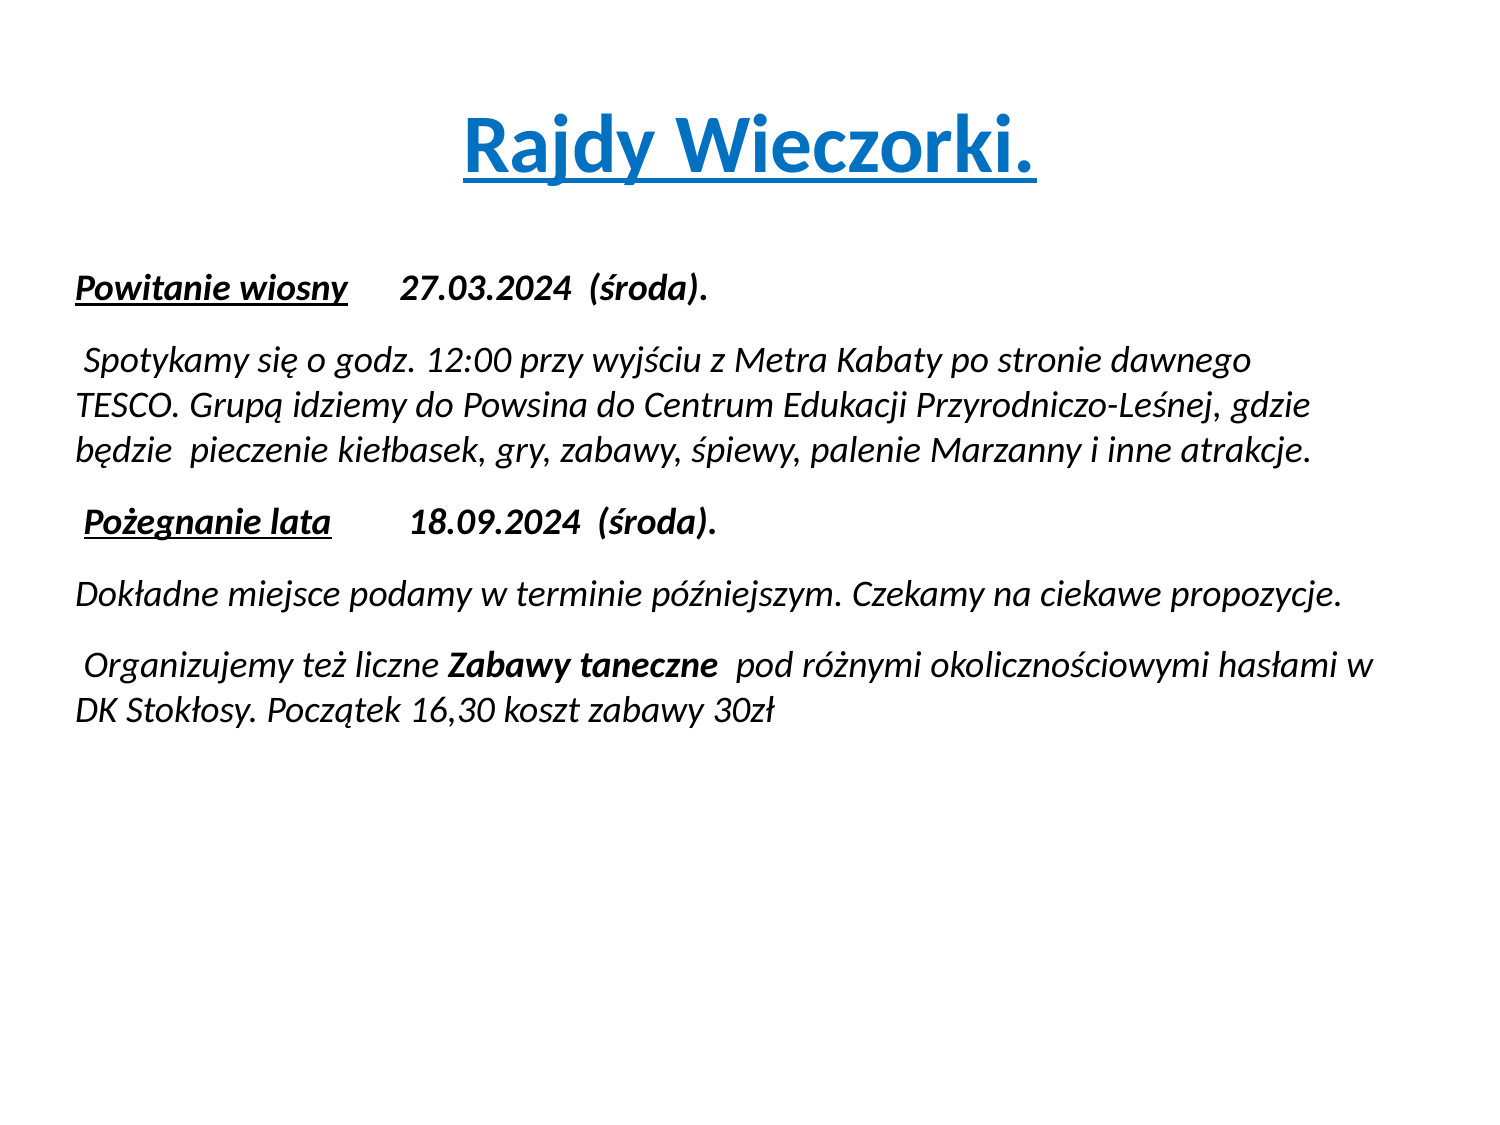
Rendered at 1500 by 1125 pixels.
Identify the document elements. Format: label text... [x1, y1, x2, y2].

title Rajdy Wieczorki. [75, 44, 1425, 233]
list Powitanie wiosny 27.03.2024 (środa). Spotykamy się o godz. 12:00 przy wyjściu z Metra Kabaty po stronie dawnego TESCO. Grupą idziemy do Powsina do Centrum Edukacji Przyrodniczo-Leśnej, gdzie będzie pieczenie kiełbasek, gry, zabawy, śpiewy, palenie Marzanny i inne atrakcje. Pożegnanie lata 18.09.2024 (środa). Dokładne miejsce podamy w terminie późniejszym. Czekamy na ciekawe propozycje. Organizujemy też liczne Zabawy taneczne pod różnymi okolicznościowymi hasłami w DK Stokłosy. Początek 16,30 koszt zabawy 30zł [75, 263, 1395, 916]
